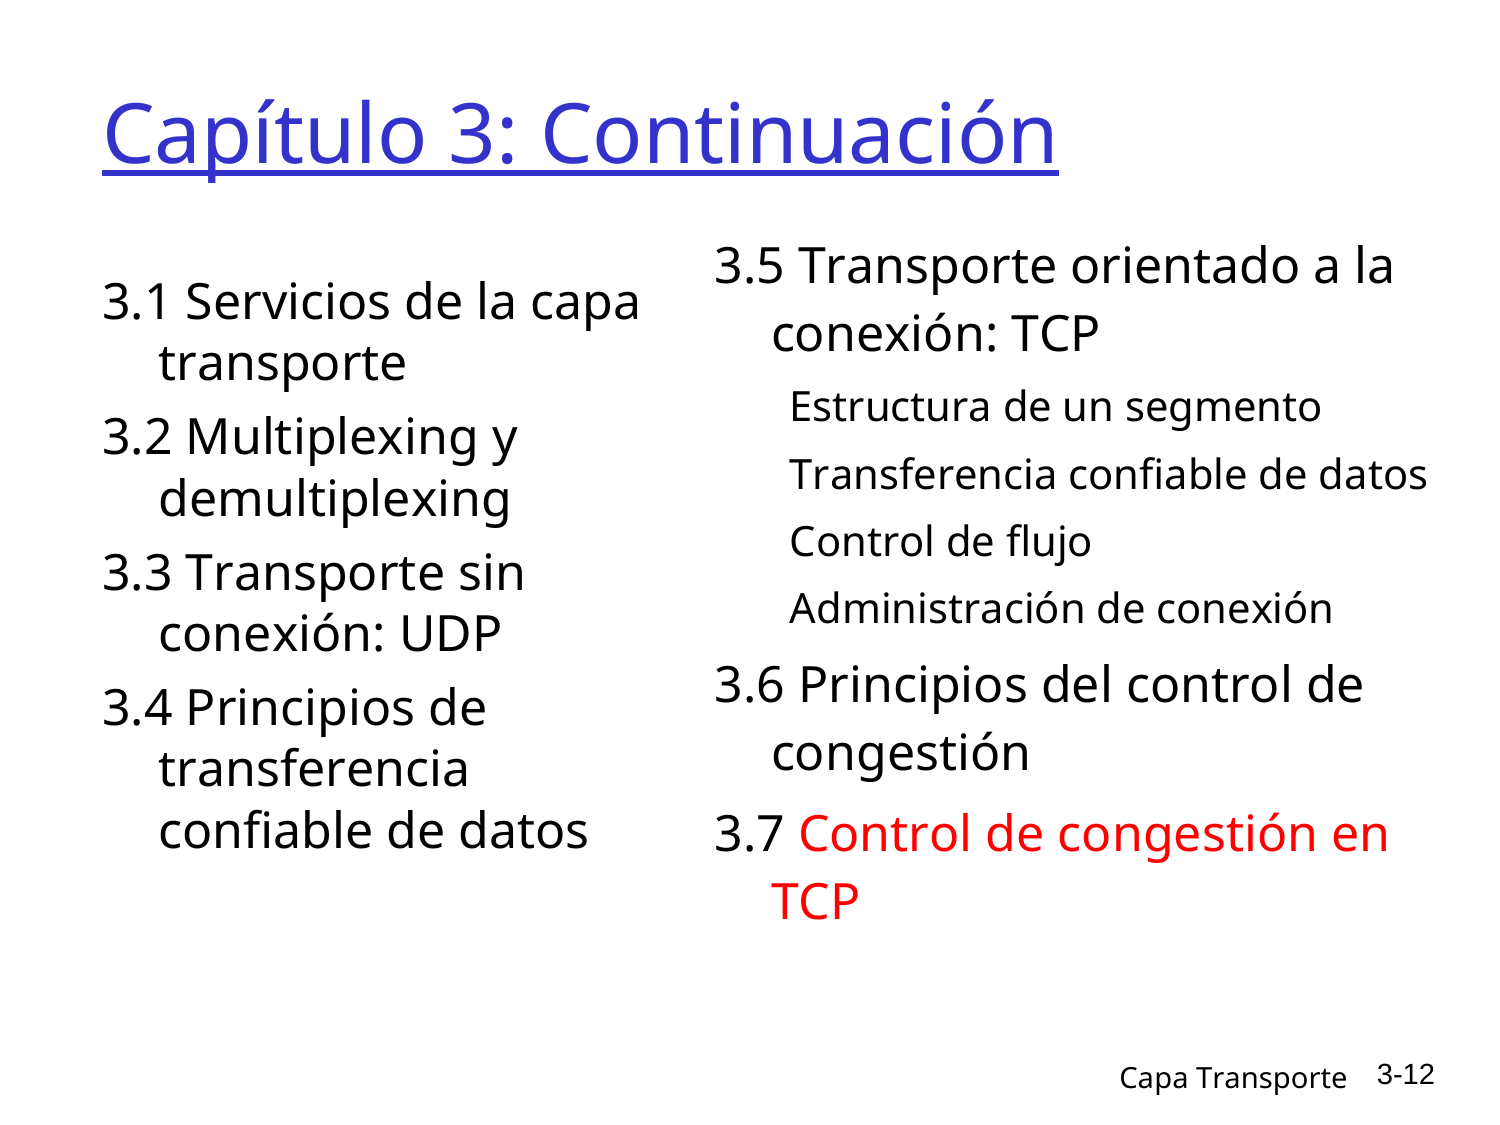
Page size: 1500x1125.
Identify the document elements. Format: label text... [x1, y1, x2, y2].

title Capítulo 3: Continuación [87, 37, 1363, 225]
list 3.5 Transporte orientado a la conexión: TCP Estructura de un segmento Transferencia confiable de datos Control de flujo Administración de conexión 3.6 Principios del control de congestión 3.7 Control de congestión en TCP [699, 222, 1463, 1013]
list 3.1 Servicios de la capa transporte 3.2 Multiplexing y demultiplexing 3.3 Transporte sin conexión: UDP 3.4 Principios de transferencia confiable de datos [87, 262, 713, 1026]
